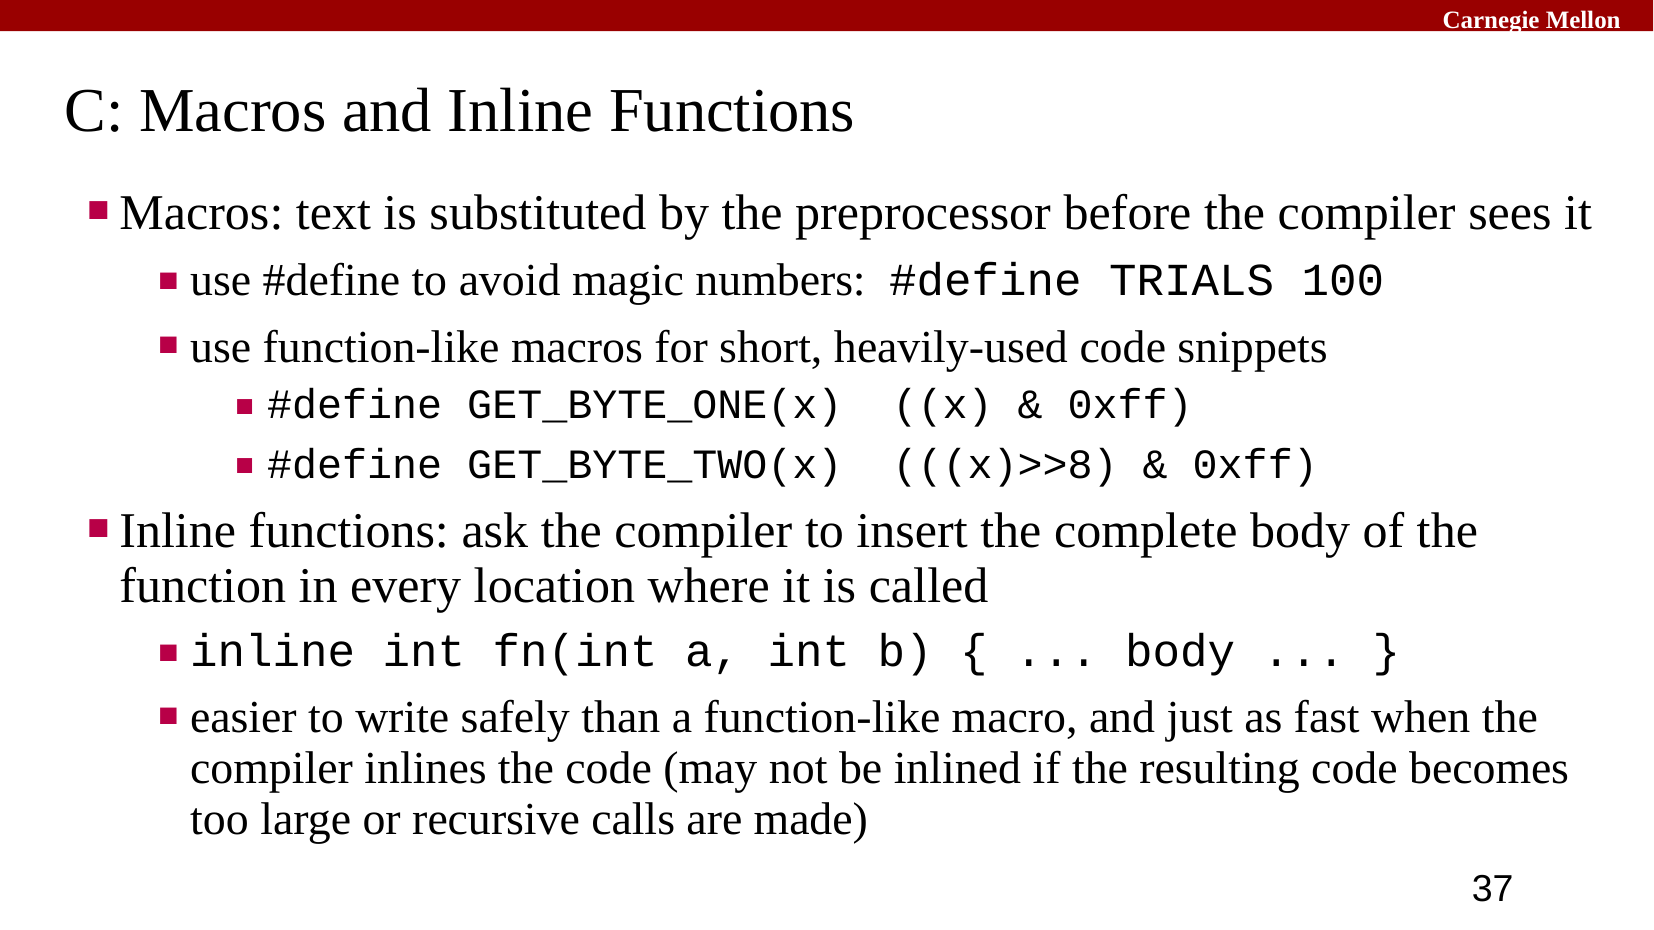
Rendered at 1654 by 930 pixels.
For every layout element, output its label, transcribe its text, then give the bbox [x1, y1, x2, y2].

list Macros: text is substituted by the preprocessor before the compiler sees it use #define to avoid magic numbers: #define TRIALS 100 use function-like macros for short, heavily-used code snippets #define GET_BYTE_ONE(x) ((x) & 0xff) #define GET_BYTE_TWO(x) (((x)>>8) & 0xff) Inline functions: ask the compiler to insert the complete body of the function in every location where it is called inline int fn(int a, int b) { ... body ... } easier to write safely than a function-like macro, and just as fast when the compiler inlines the code (may not be inlined if the resulting code becomes too large or recursive calls are made) [71, 184, 1606, 859]
title C: Macros and Inline Functions [64, 58, 1576, 163]
